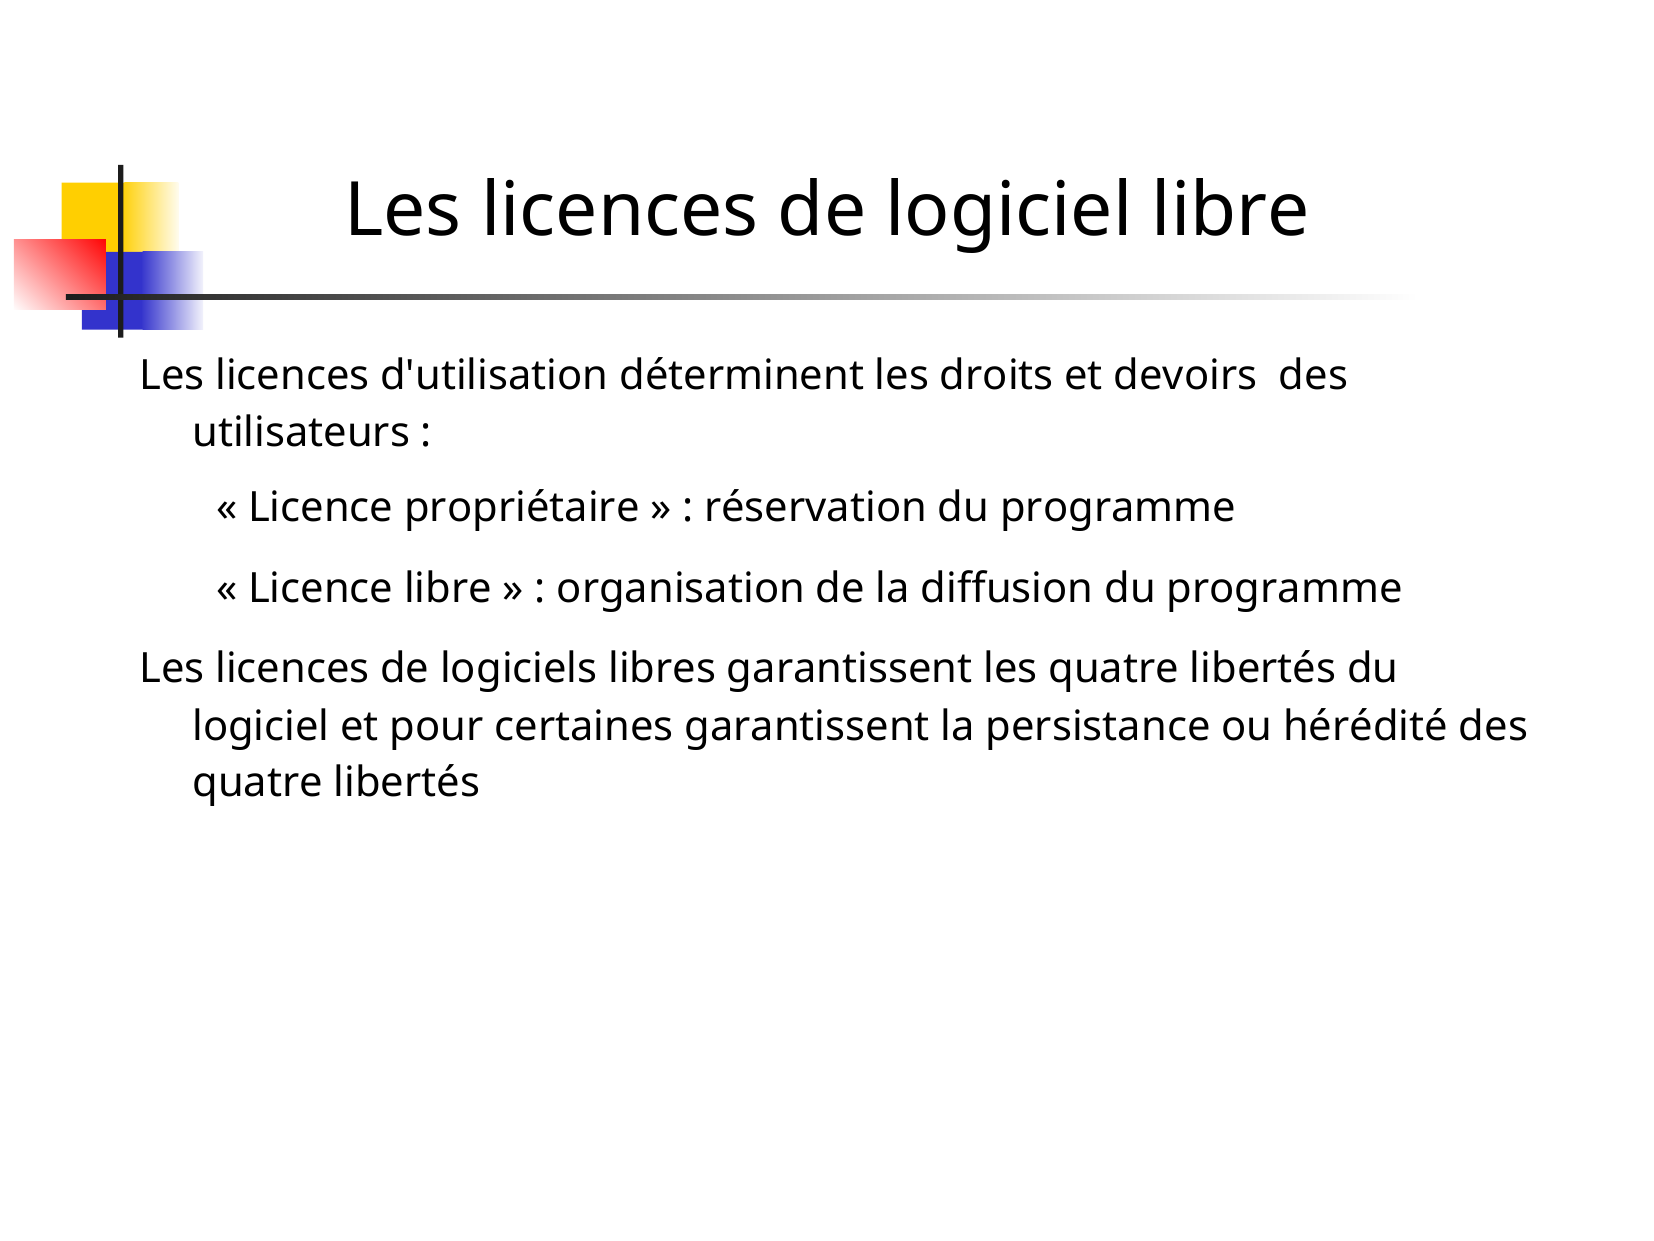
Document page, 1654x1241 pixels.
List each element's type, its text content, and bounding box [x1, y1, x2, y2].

list Les licences d'utilisation déterminent les droits et devoirs des utilisateurs : « Licence propriétaire » : réservation du programme « Licence libre » : organisation de la diffusion du programme Les licences de logiciels libres garantissent les quatre libertés du logiciel et pour certaines garantissent la persistance ou hérédité des quatre libertés [121, 344, 1534, 1187]
title Les licences de logiciel libre [121, 102, 1534, 311]
